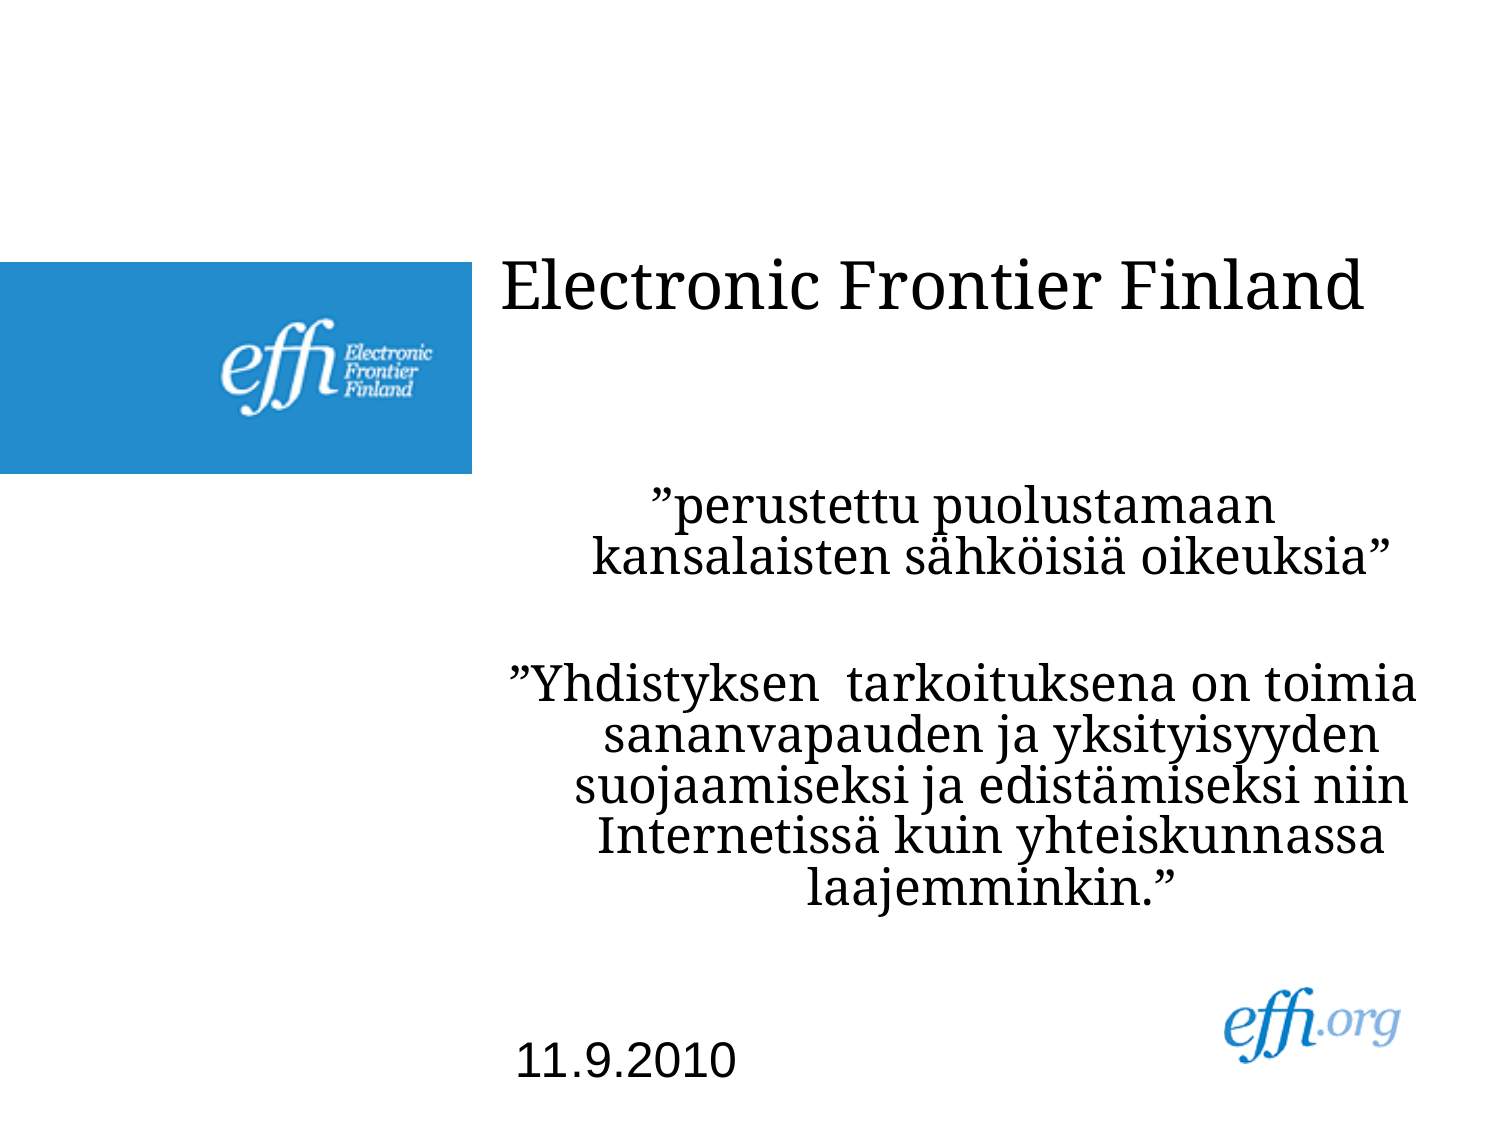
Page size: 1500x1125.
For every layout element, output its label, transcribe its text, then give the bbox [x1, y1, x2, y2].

subtitle ”perustettu puolustamaan kansalaisten sähköisiä oikeuksia” ”Yhdistyksen tarkoituksena on toimia sananvapauden ja yksityisyyden suojaamiseksi ja edistämiseksi niin Internetissä kuin yhteiskunnassa laajemminkin.” [501, 423, 1427, 975]
title Electronic Frontier Finland [500, 207, 1425, 368]
picture [1224, 987, 1401, 1064]
picture [0, 262, 472, 474]
